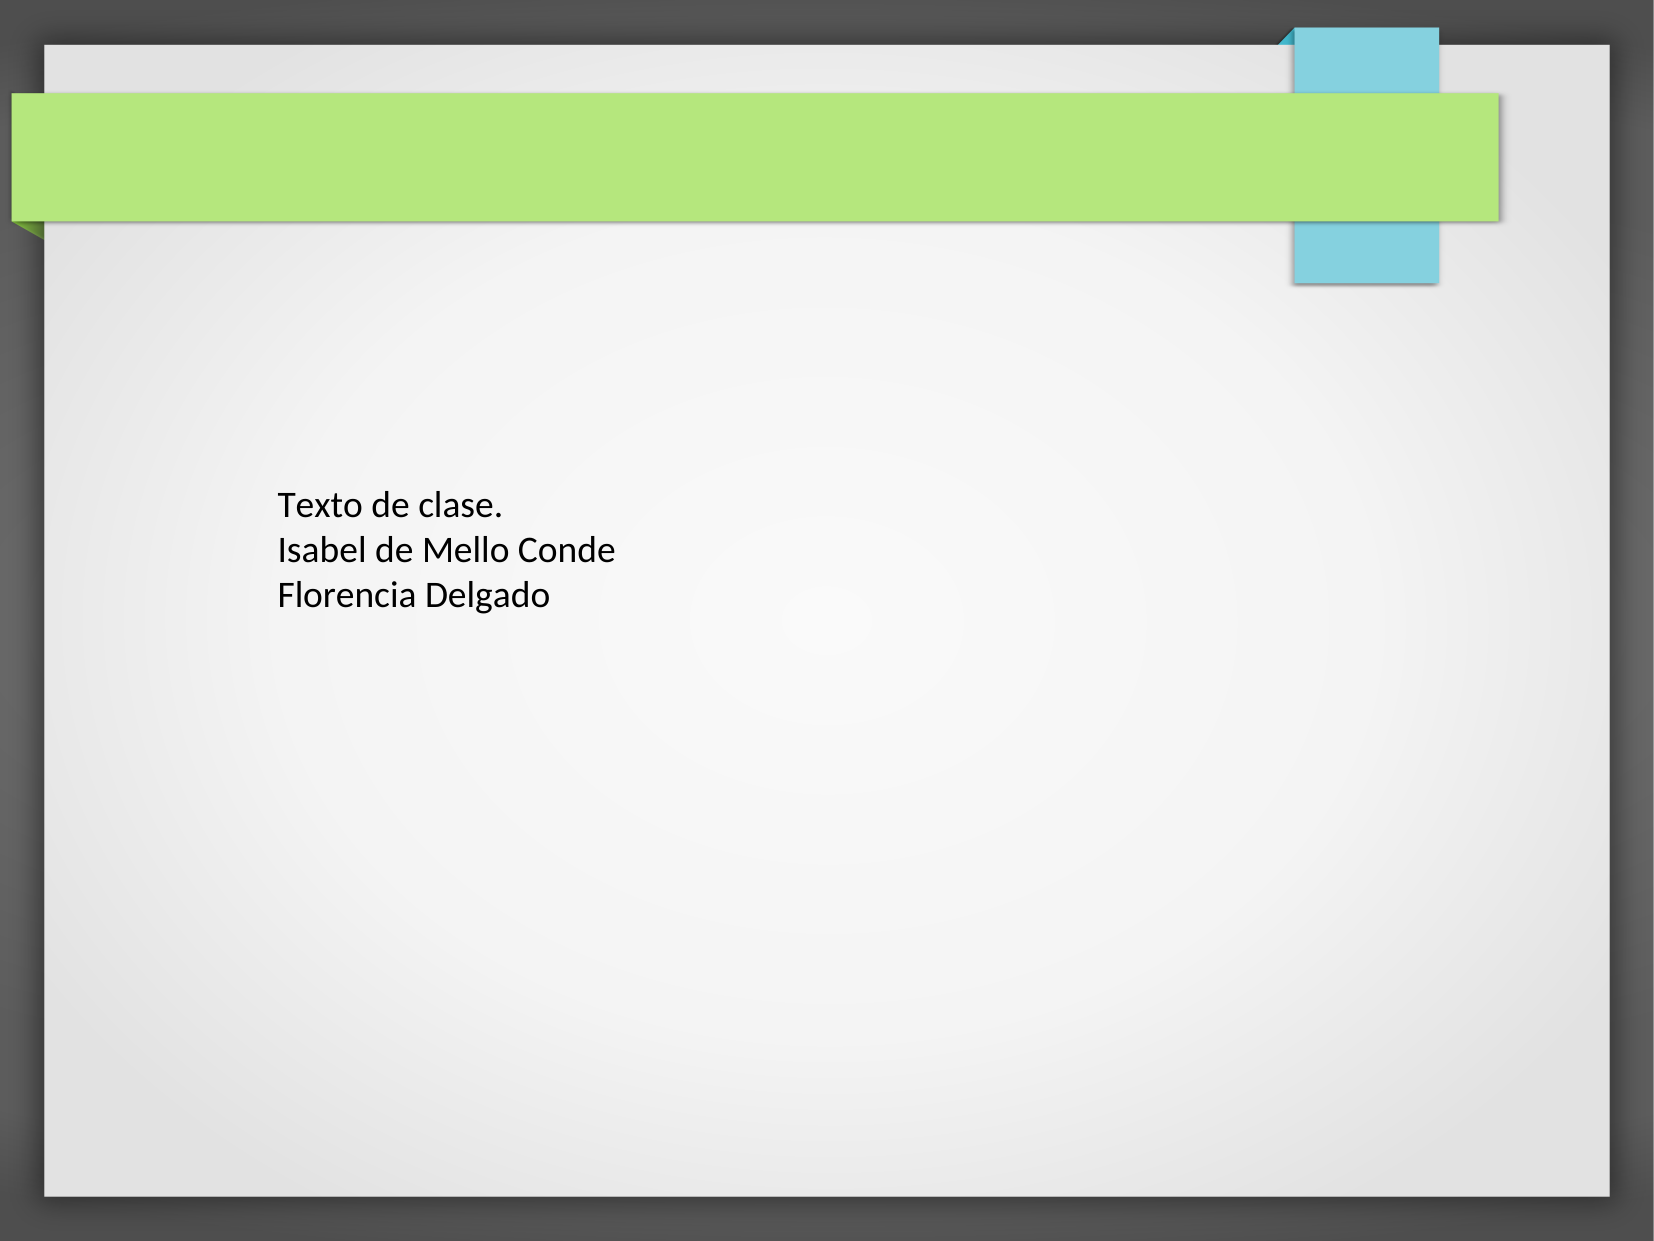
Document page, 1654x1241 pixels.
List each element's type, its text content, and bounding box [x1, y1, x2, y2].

text_box Texto de clase. Isabel de Mello Conde Florencia Delgado [262, 472, 1143, 624]
